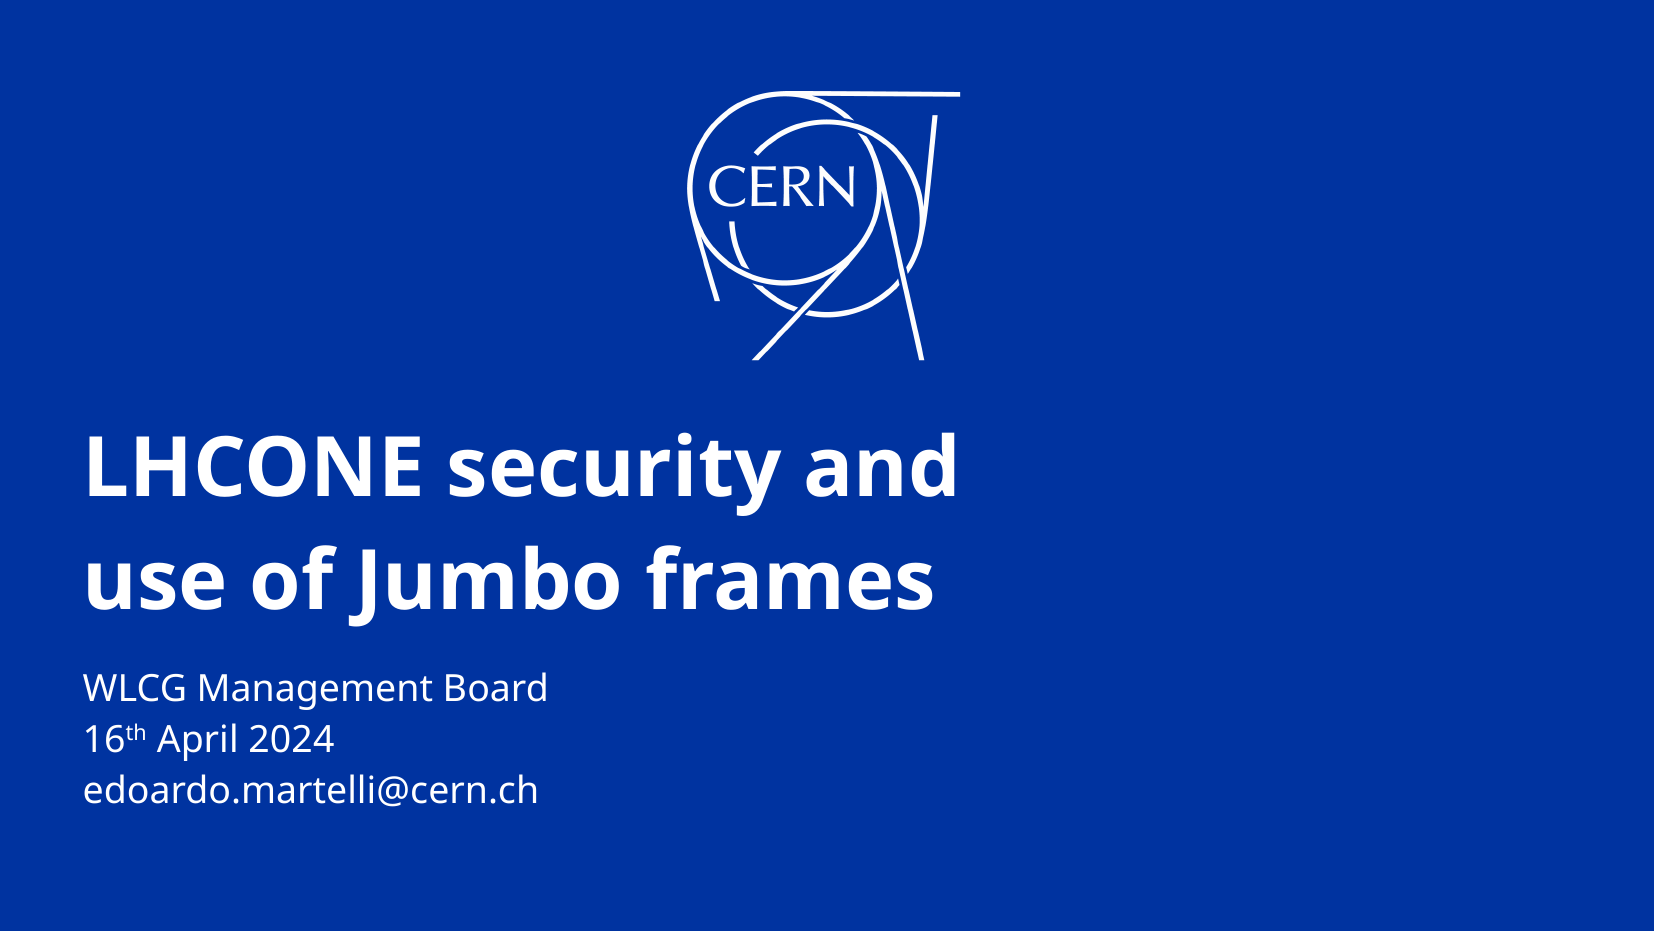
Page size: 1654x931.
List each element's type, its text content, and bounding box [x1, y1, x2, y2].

title LHCONE security and use of Jumbo frames [82, 407, 1571, 618]
list WLCG Management Board 16th April 2024 edoardo.martelli@cern.ch [82, 661, 1571, 898]
picture [679, 82, 971, 372]
